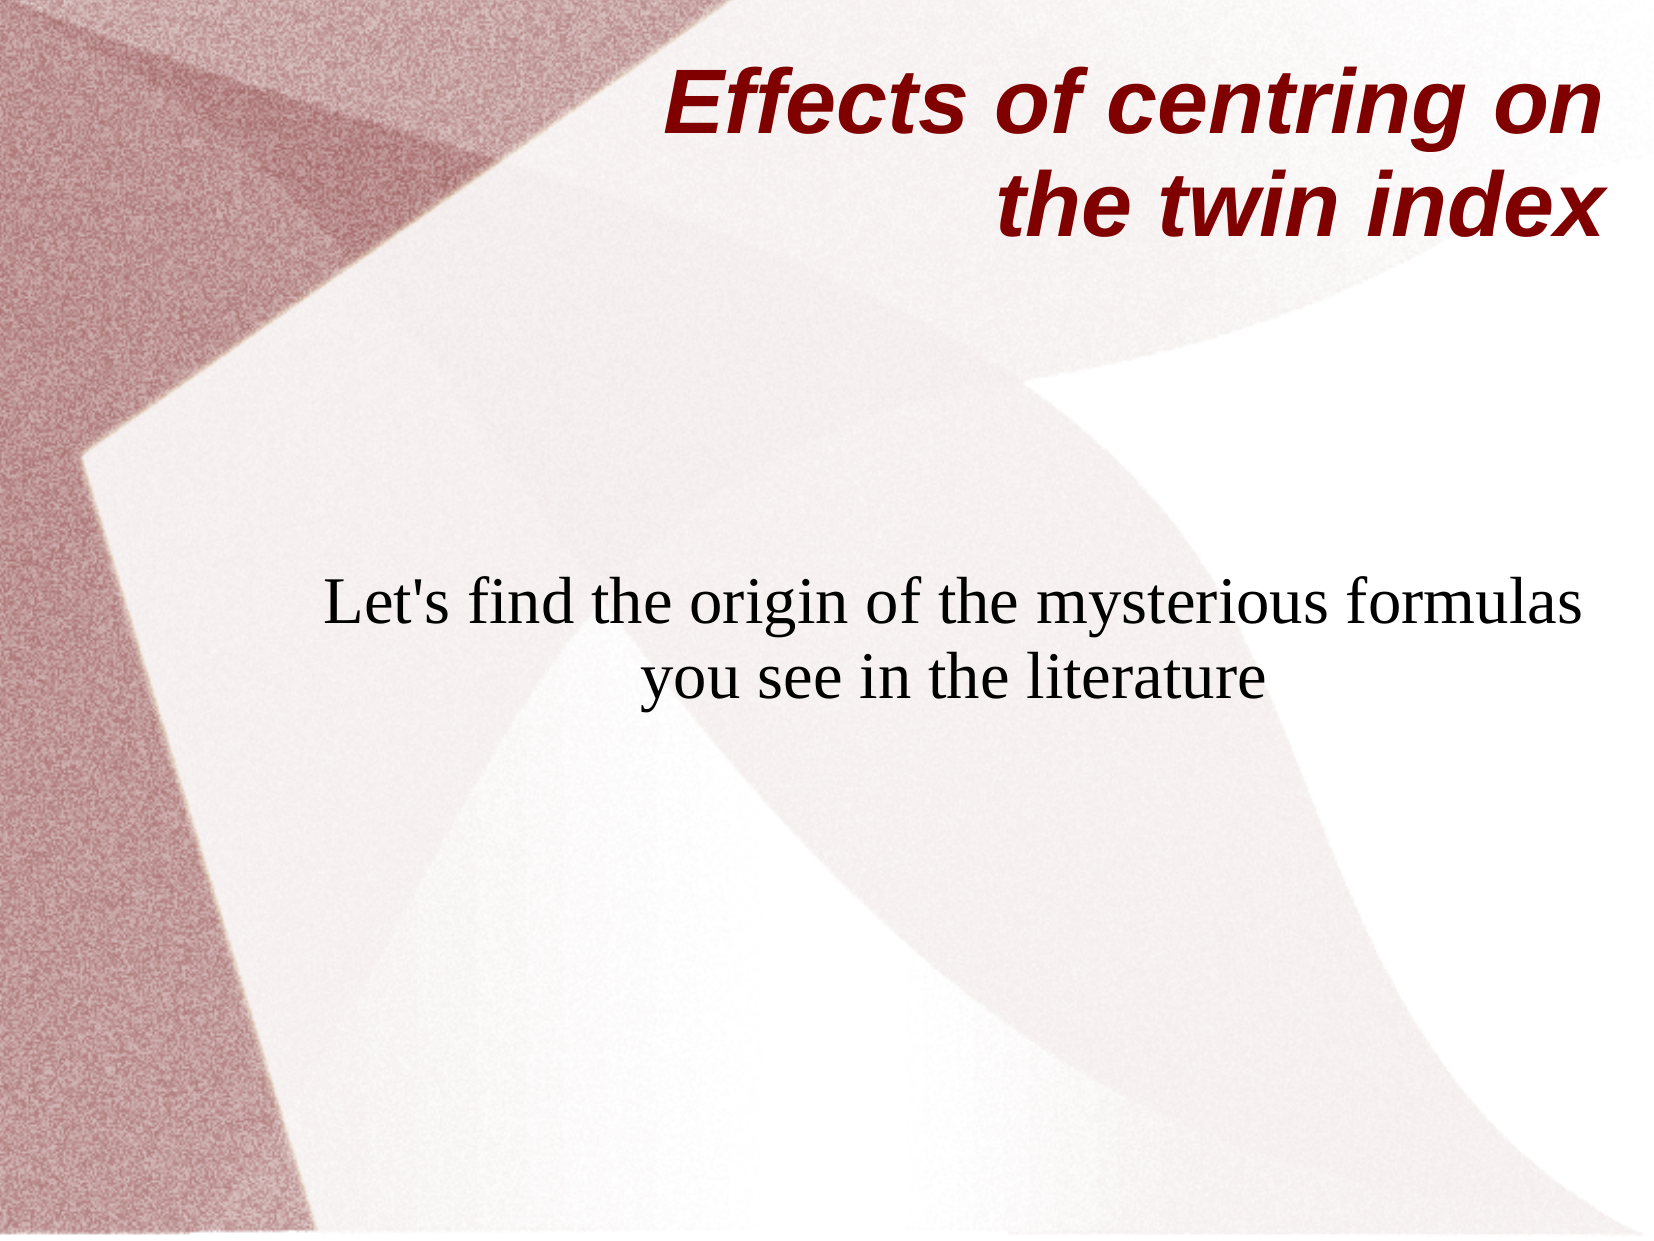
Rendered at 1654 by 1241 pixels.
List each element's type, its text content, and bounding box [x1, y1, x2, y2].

subtitle Let's find the origin of the mysterious formulas you see in the literature [316, 325, 1593, 952]
picture [0, 0, 1654, 1241]
title Effects of centring on the twin index [596, 49, 1607, 257]
